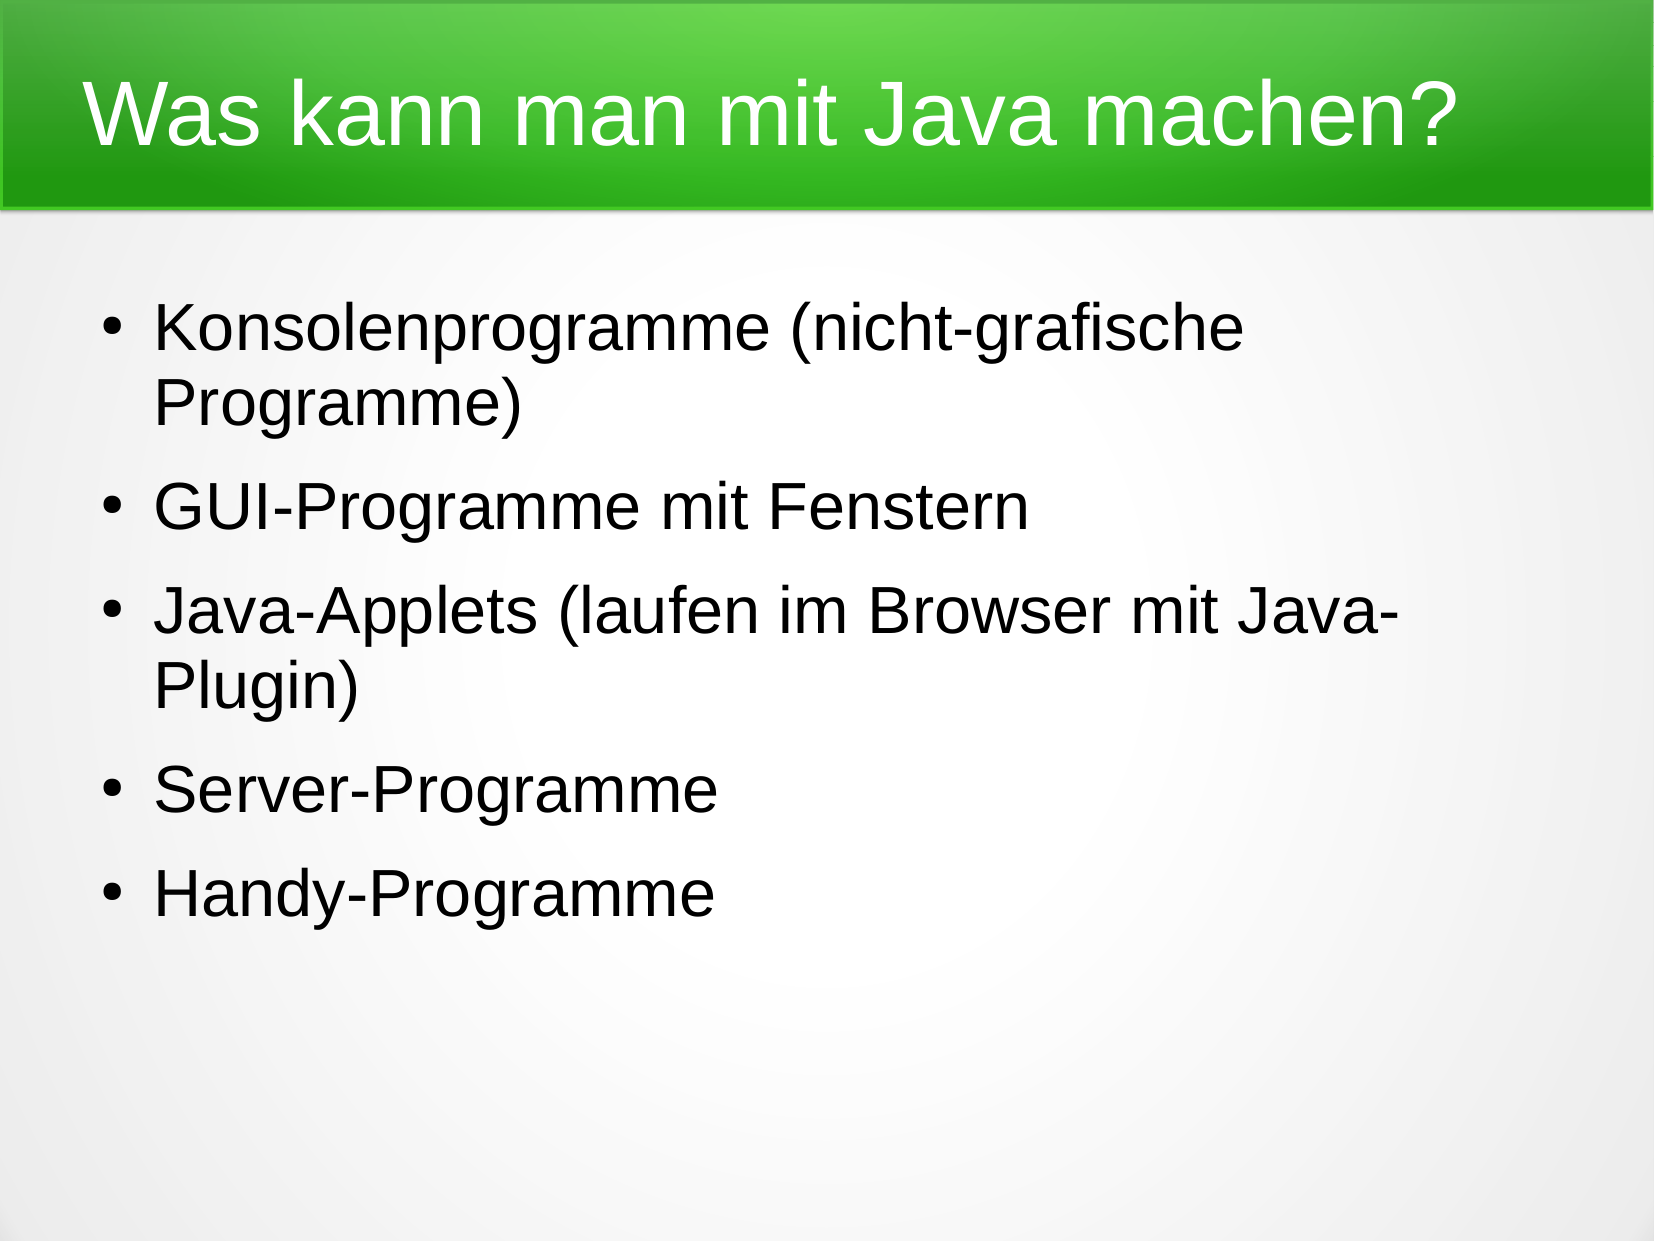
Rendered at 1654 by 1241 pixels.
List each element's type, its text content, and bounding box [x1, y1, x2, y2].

list Konsolenprogramme (nicht-grafische Programme) GUI-Programme mit Fenstern Java-Applets (laufen im Browser mit Java-Plugin) Server-Programme Handy-Programme [82, 290, 1538, 1010]
title Was kann man mit Java machen? [82, 49, 1571, 179]
